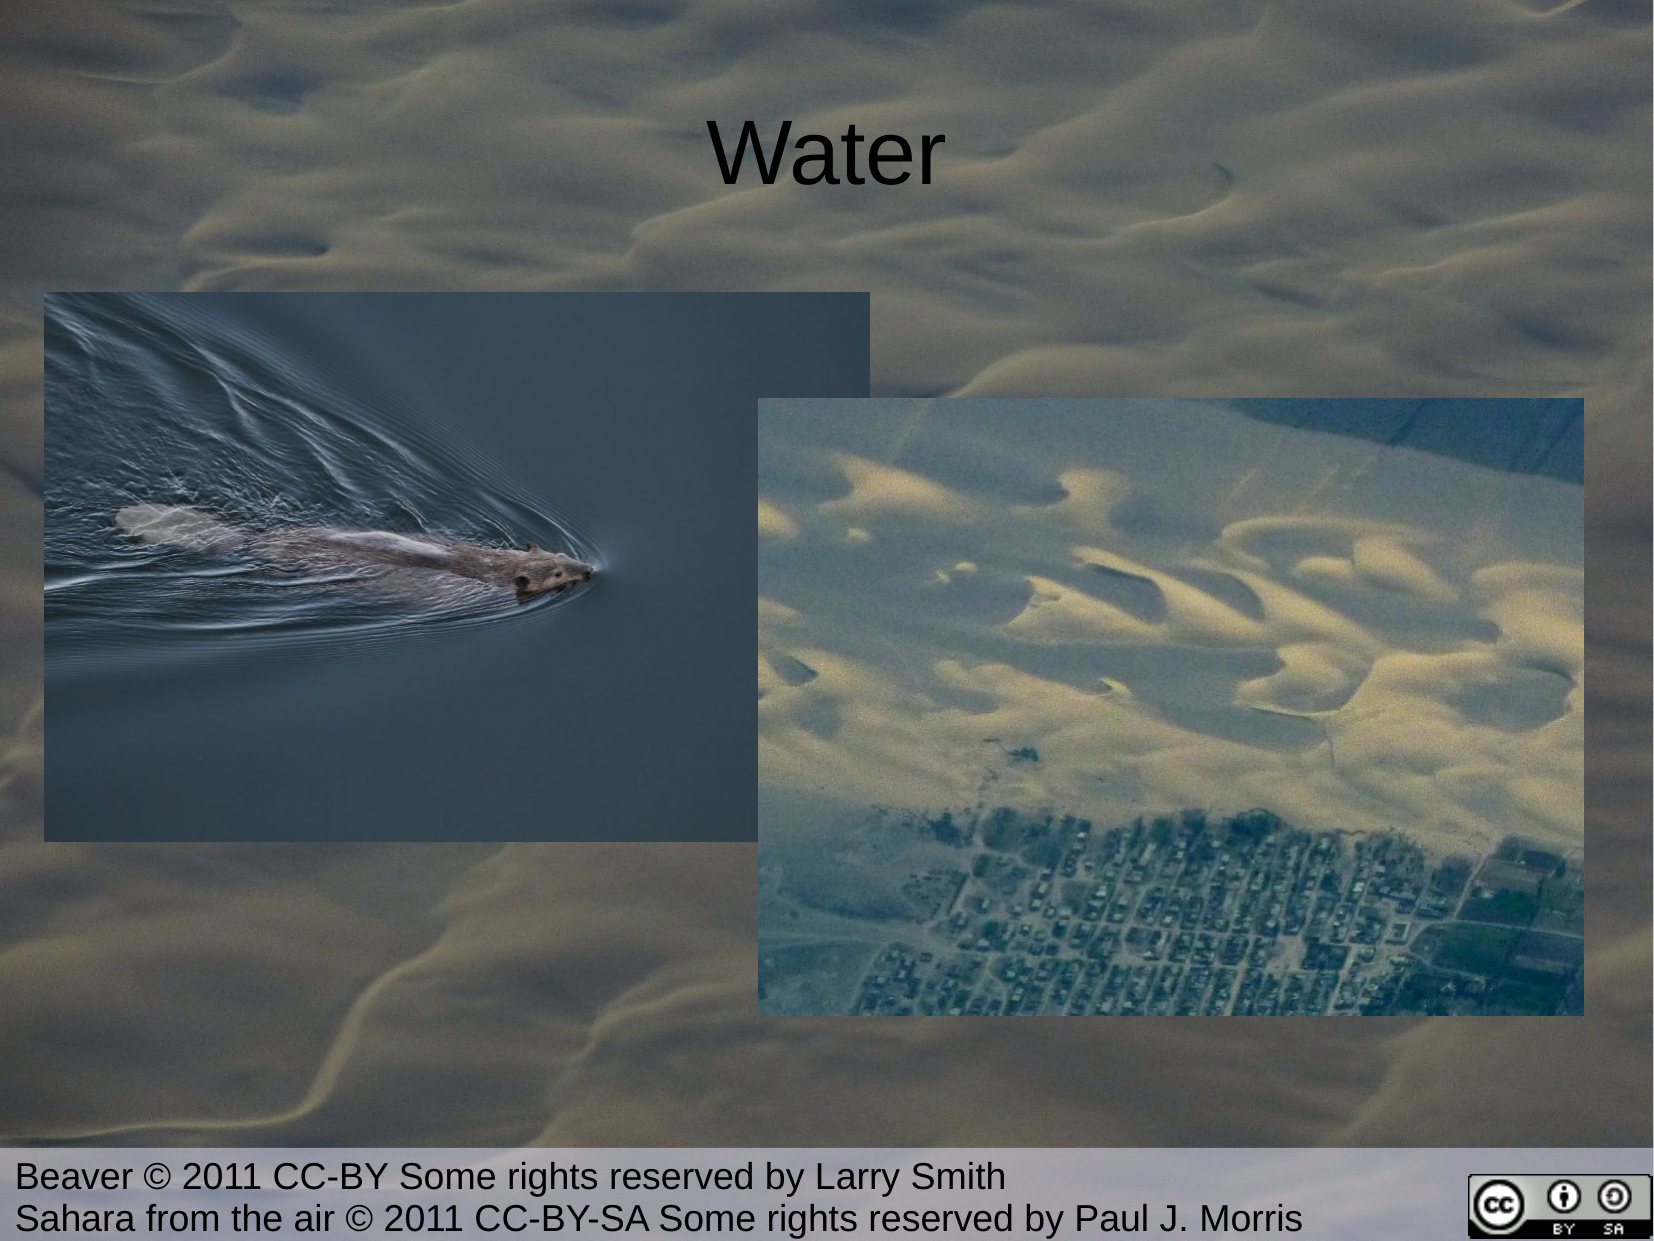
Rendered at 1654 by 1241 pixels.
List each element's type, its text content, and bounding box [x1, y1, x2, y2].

picture [0, 0, 1654, 1147]
text_box Beaver © 2011 CC-BY Some rights reserved by Larry Smith Sahara from the air © 2011 CC-BY-SA Some rights reserved by Paul J. Morris [0, 1147, 1654, 1241]
picture [1468, 1174, 1653, 1239]
title Water [82, 49, 1571, 257]
